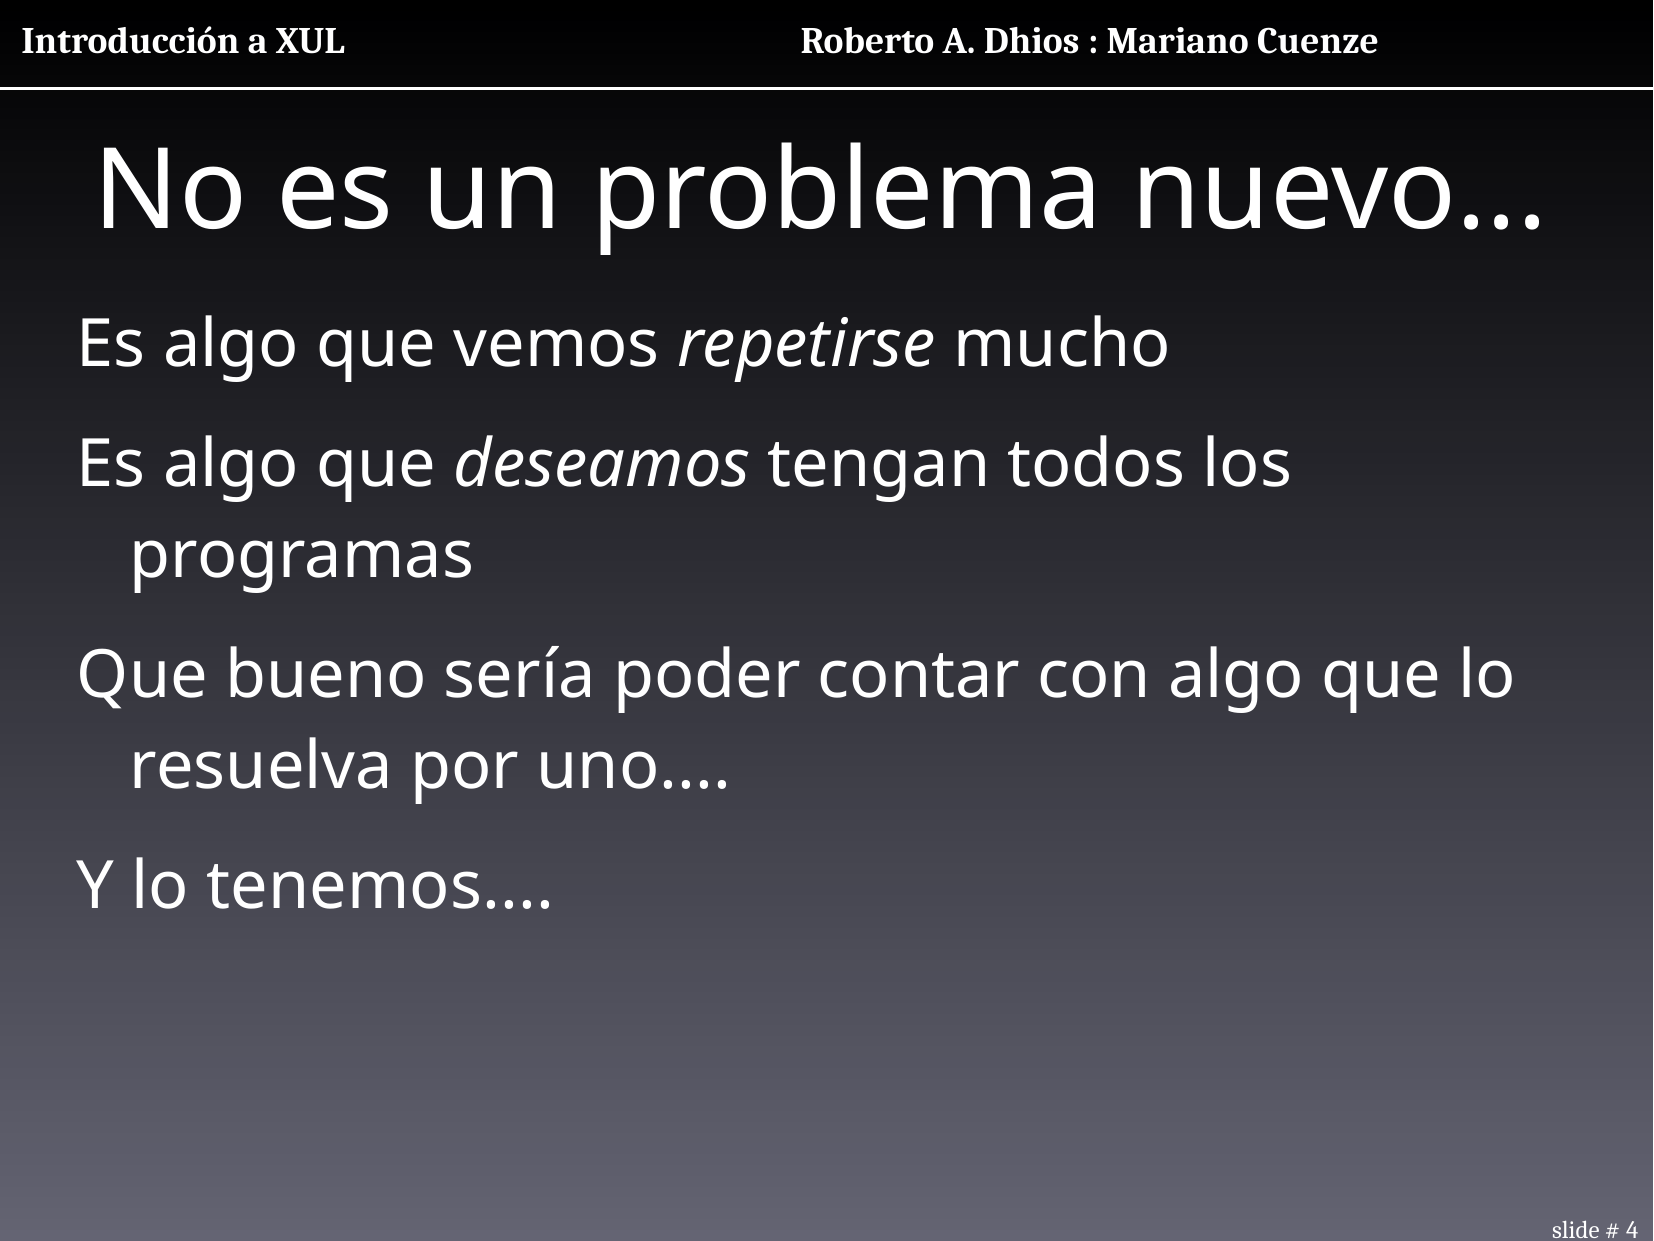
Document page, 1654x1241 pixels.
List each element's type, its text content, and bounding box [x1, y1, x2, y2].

list Es algo que vemos repetirse mucho Es algo que deseamos tengan todos los programas Que bueno sería poder contar con algo que lo resuelva por uno.... Y lo tenemos.... [59, 295, 1595, 888]
text_box Introducción a XUL Roberto A. Dhios : Mariano Cuenze [6, 12, 1653, 71]
title No es un problema nuevo... [77, 90, 1565, 281]
